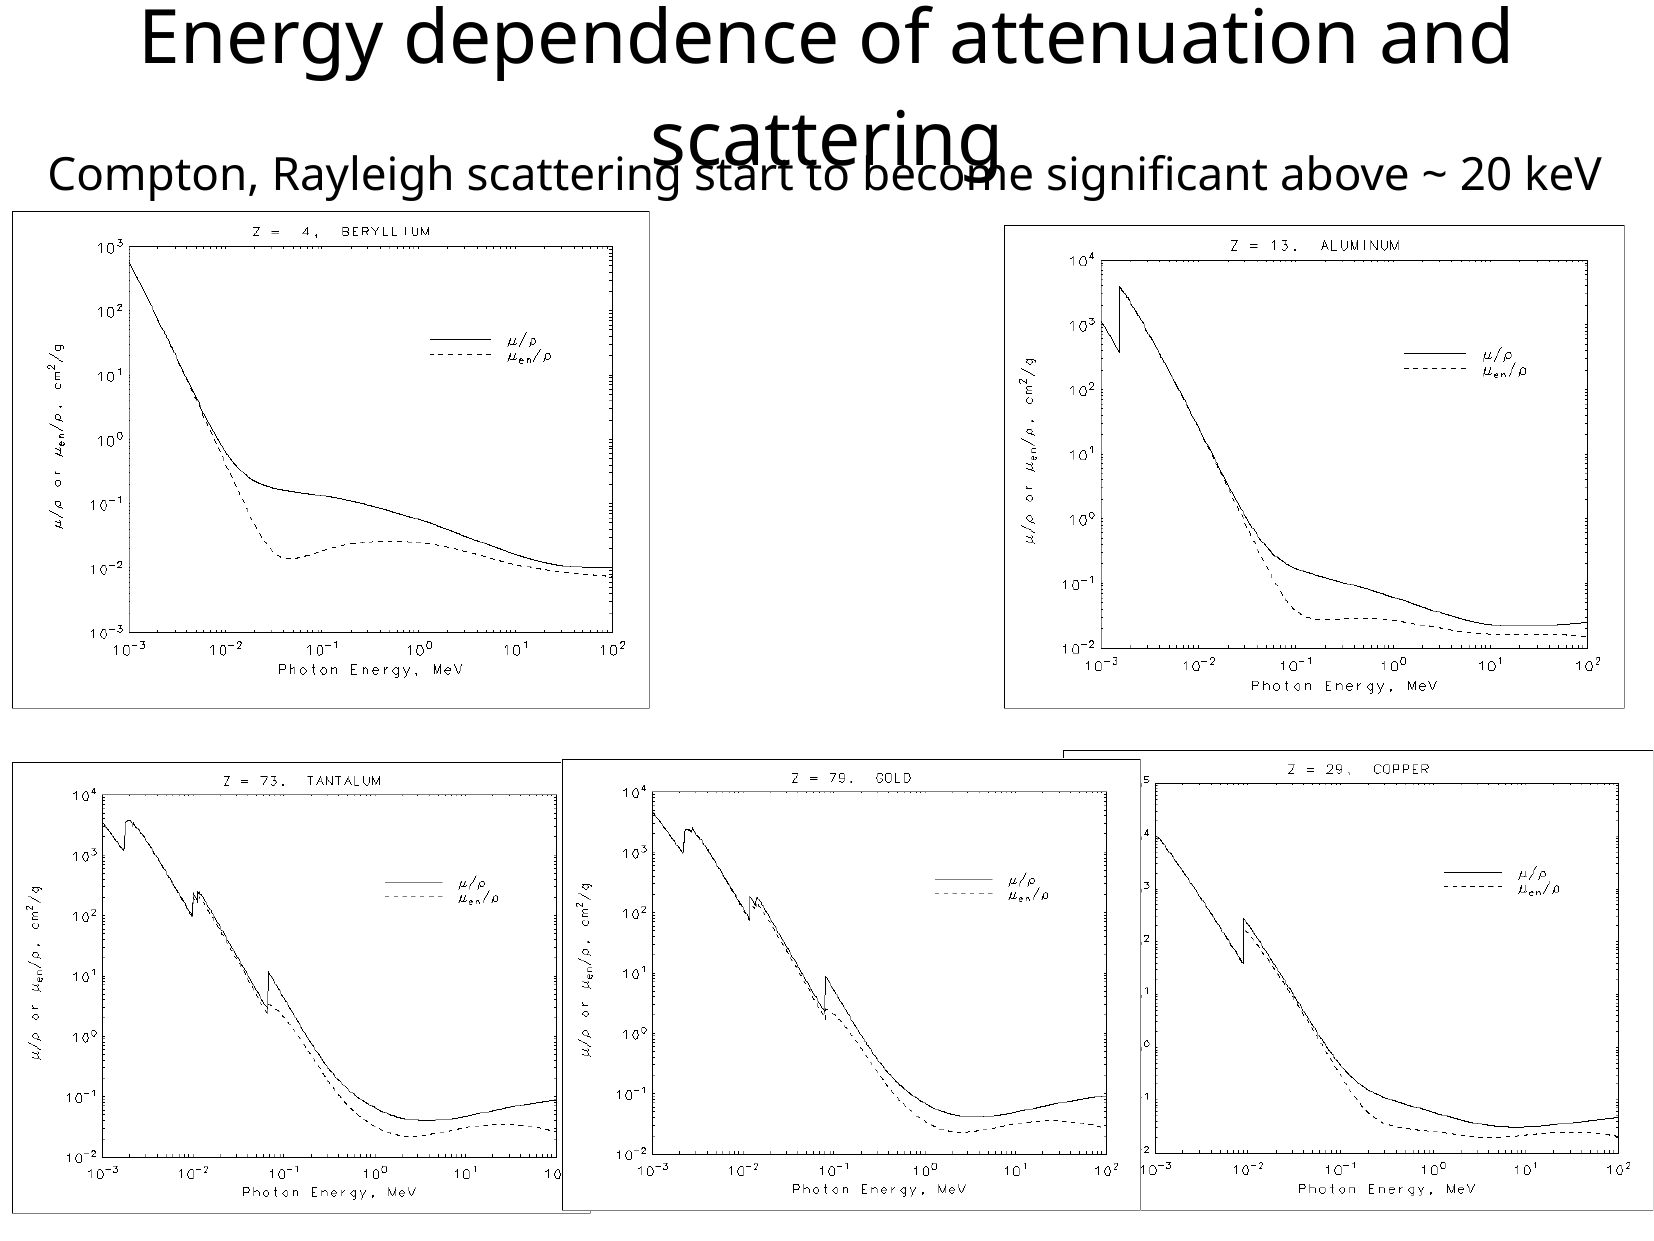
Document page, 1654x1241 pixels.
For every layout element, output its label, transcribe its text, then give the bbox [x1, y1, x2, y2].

picture [1003, 237, 1625, 709]
title Energy dependence of attenuation and scattering [29, 22, 1625, 141]
picture [11, 210, 650, 709]
picture [11, 749, 1654, 1214]
list Compton, Rayleigh scattering start to become significant above ~ 20 keV [29, 141, 1625, 237]
